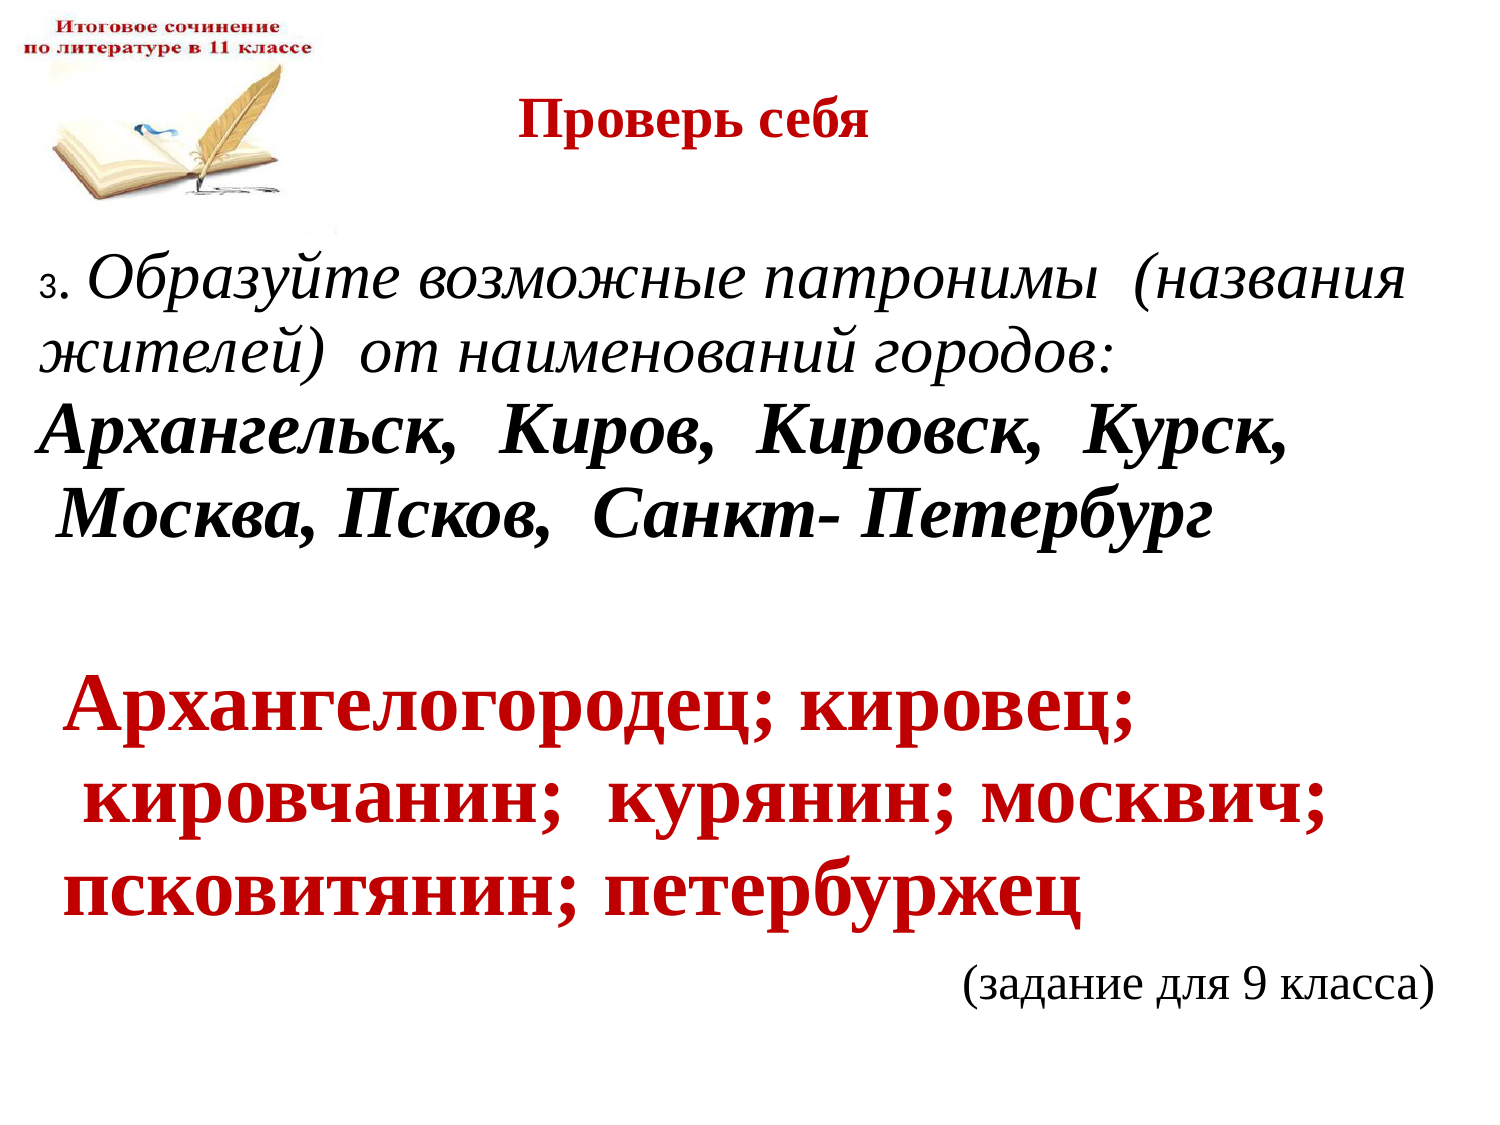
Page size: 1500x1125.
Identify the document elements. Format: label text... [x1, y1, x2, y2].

picture [0, 0, 337, 235]
text_box Архангелогородец; кировец; кировчанин; курянин; москвич; псковитянин; петербуржец (задание для 9 класса) [17, 649, 1471, 1024]
text_box 3. Образуйте возможные патронимы (названия жителей) от наименований городов: Архангельск, Киров, Кировск, Курск, Москва, Псков, Санкт- Петербург [23, 231, 1424, 599]
text_box Проверь себя [504, 78, 886, 158]
